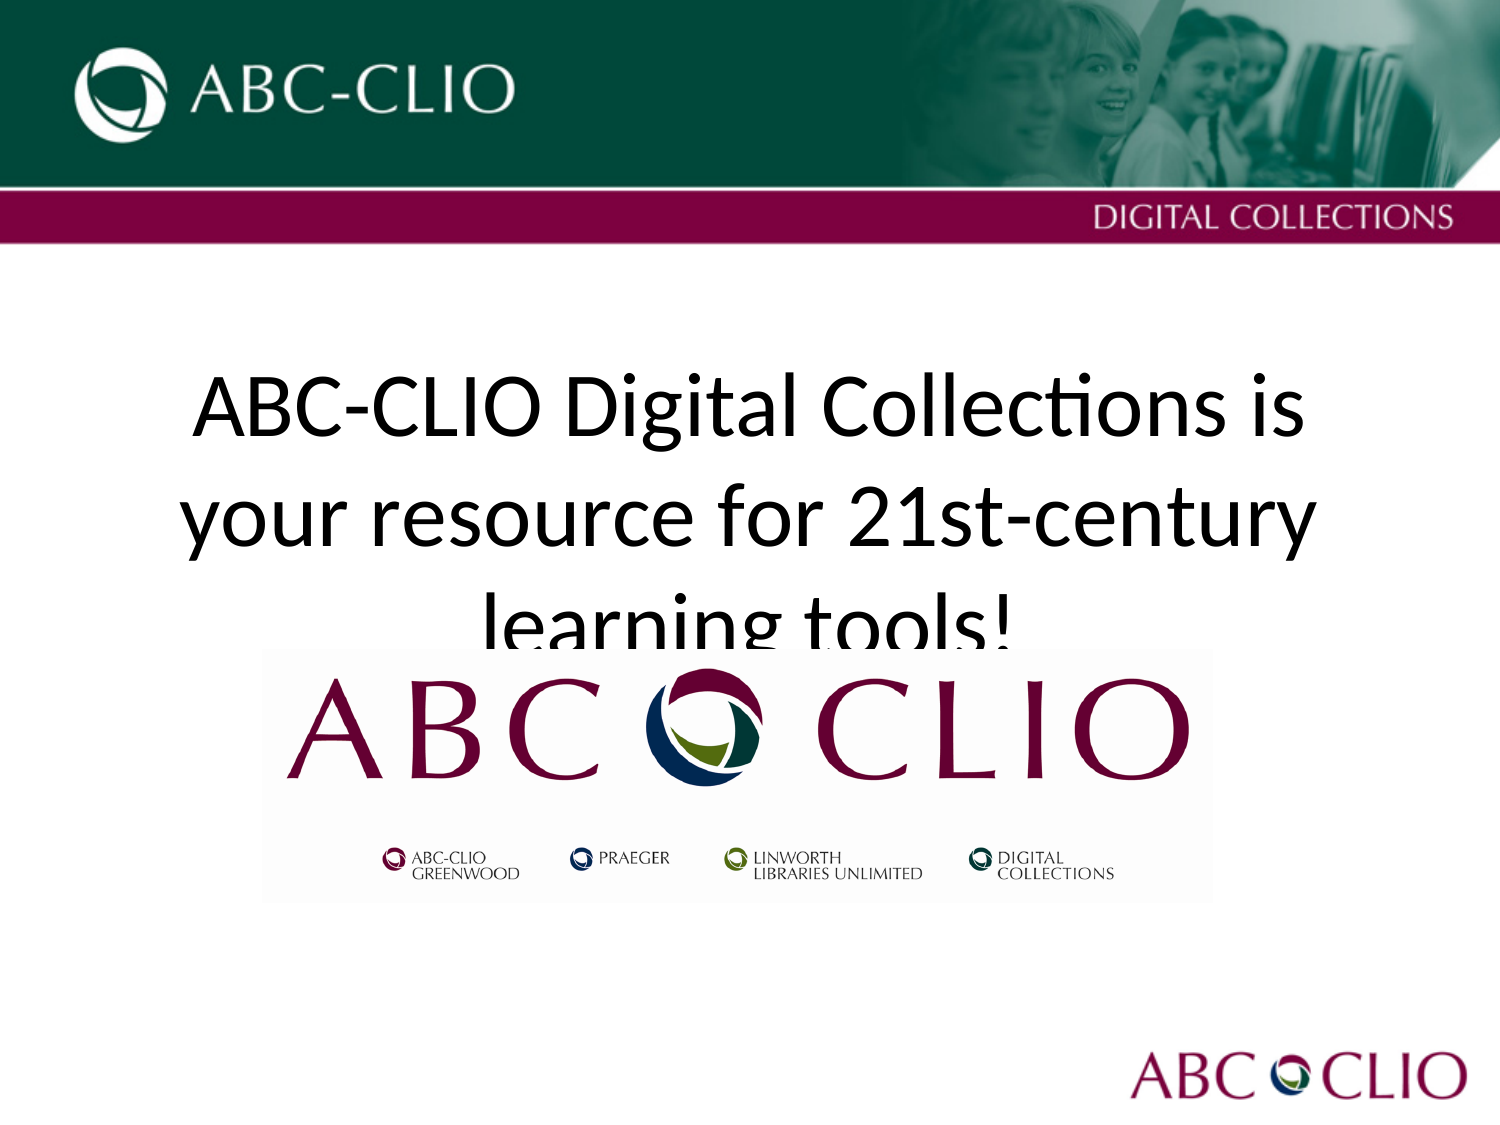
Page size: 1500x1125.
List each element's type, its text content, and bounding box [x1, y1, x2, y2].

picture [0, 0, 1500, 246]
text_box [37, 624, 1163, 738]
title ABC-CLIO Digital Collections is your resource for 21st-century learning tools! [112, 337, 1388, 576]
picture [87, 1020, 1500, 1125]
picture [262, 650, 1213, 903]
